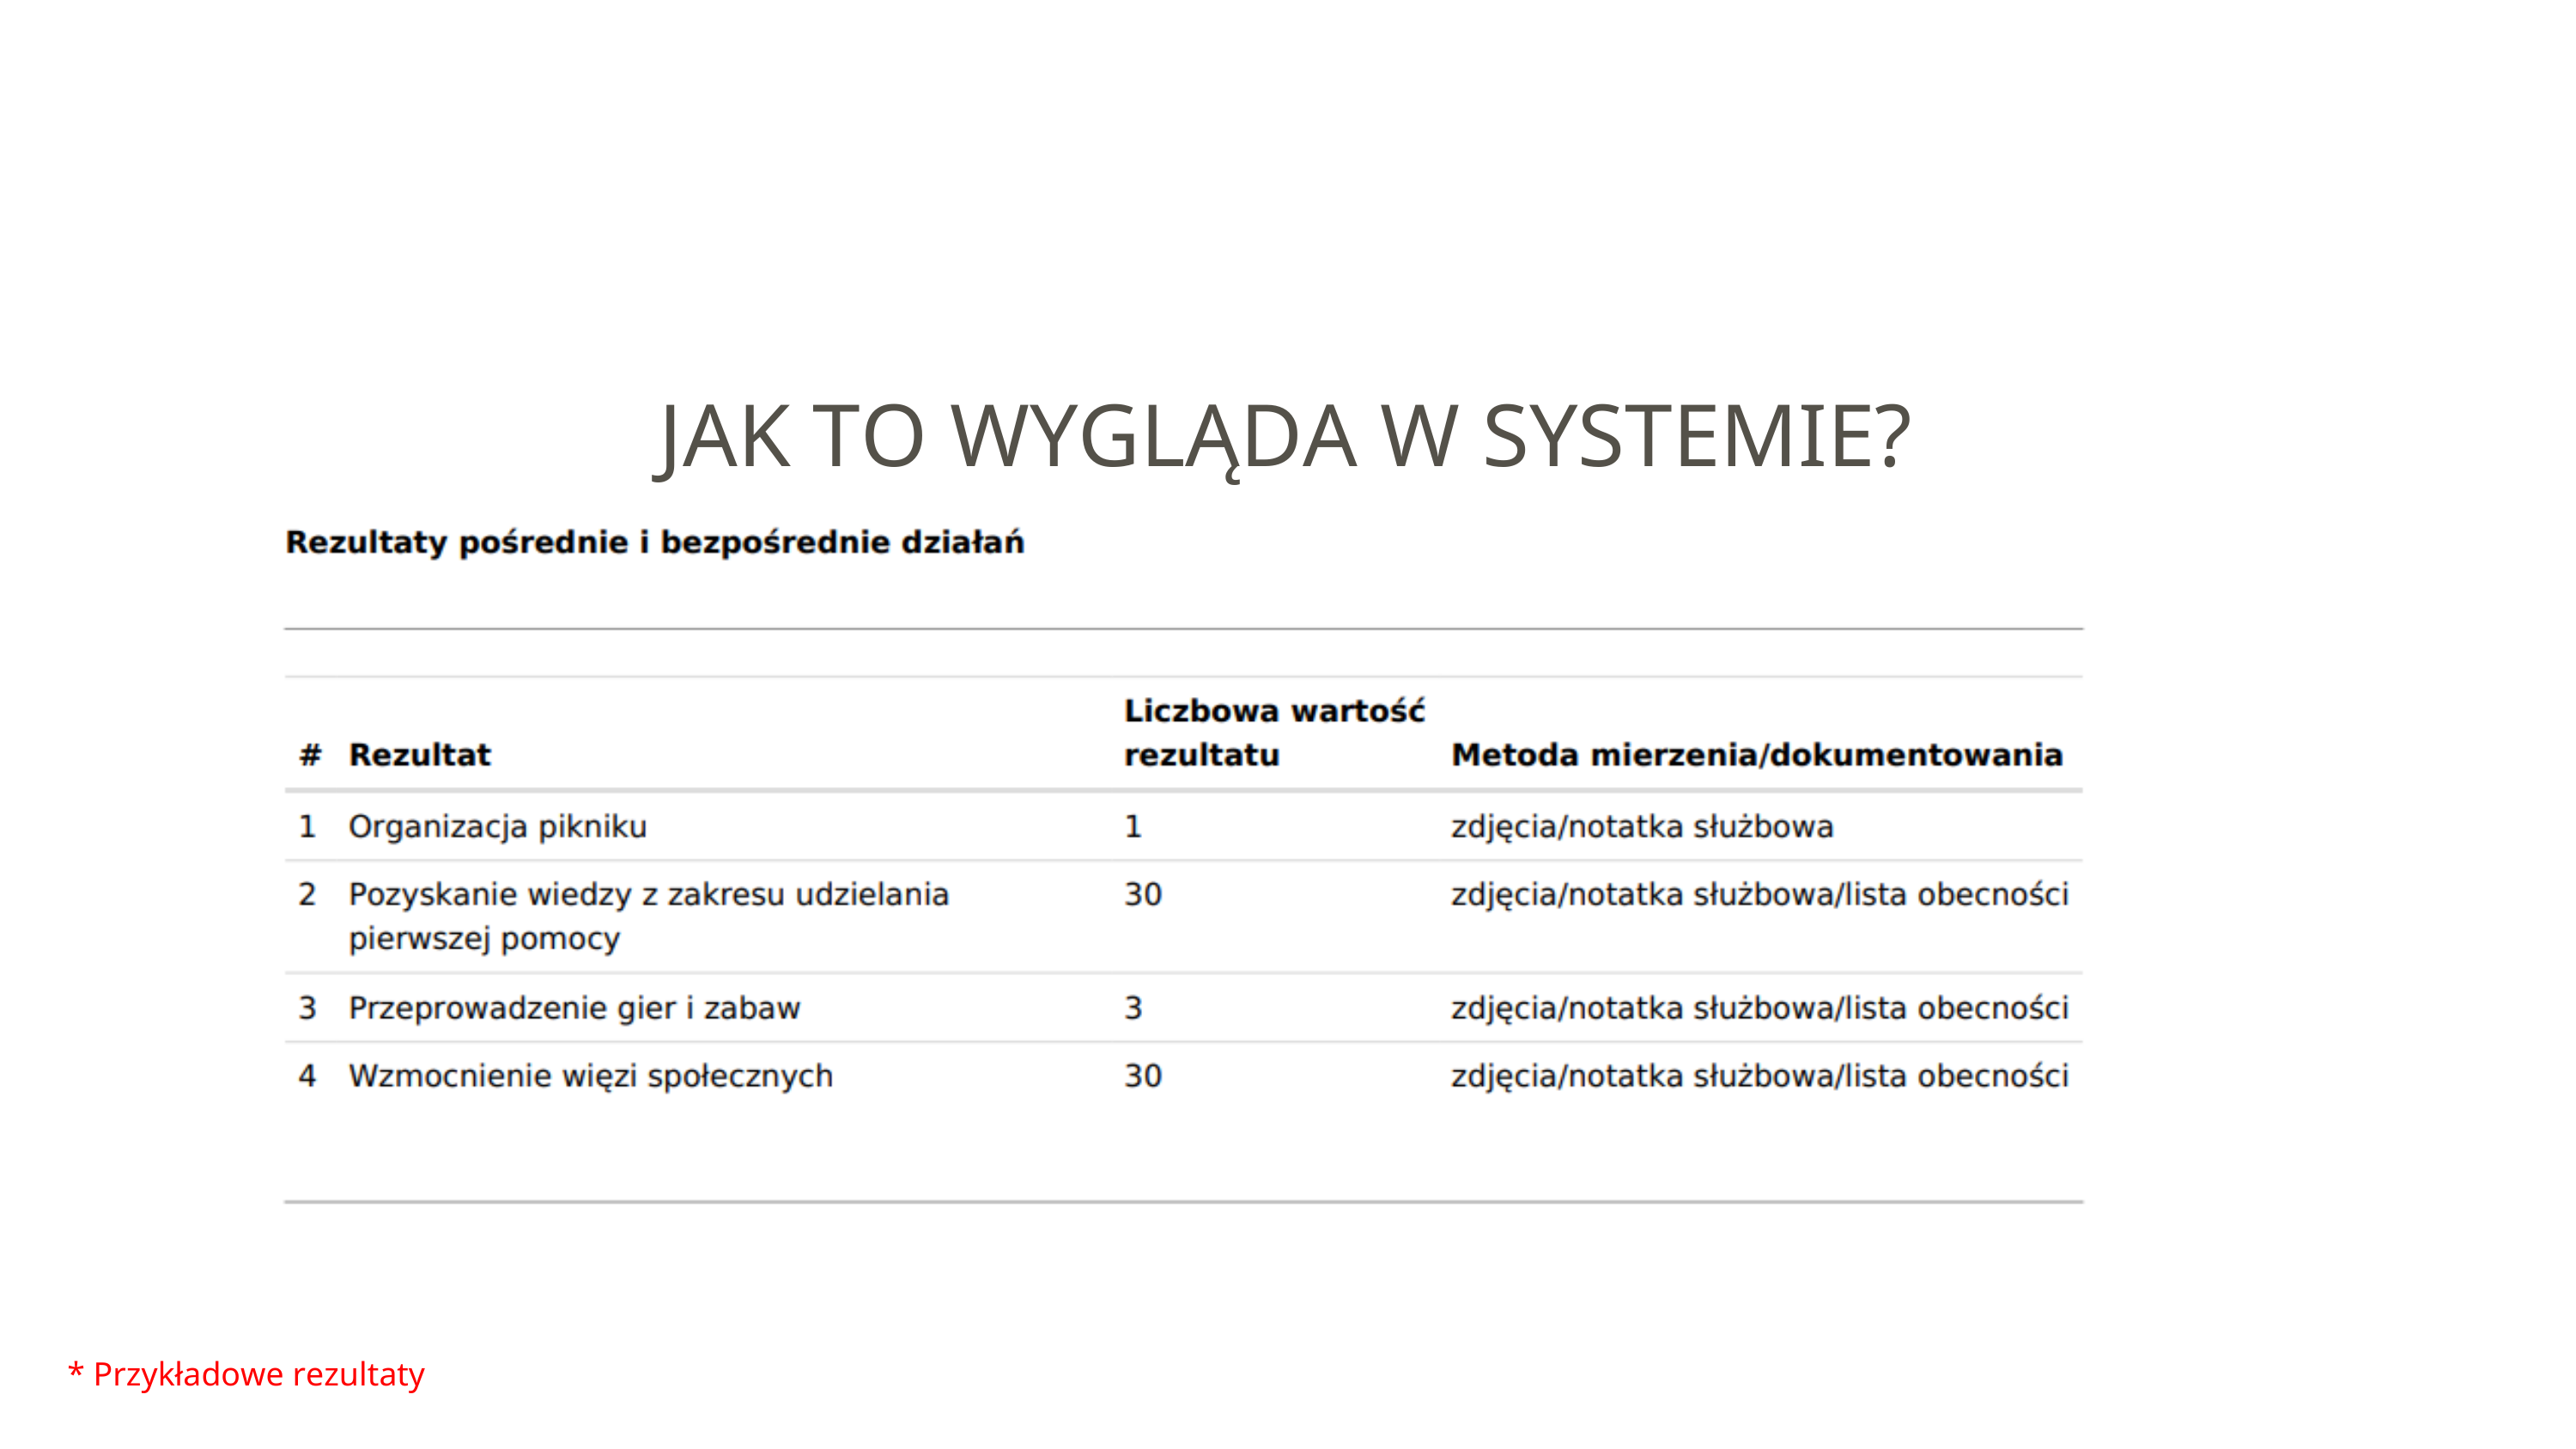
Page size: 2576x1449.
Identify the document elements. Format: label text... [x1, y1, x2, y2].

text_box * Przykładowe rezultaty [54, 1347, 1343, 1399]
picture [253, 491, 2144, 1285]
text_box JAK TO WYGLĄDA W SYSTEMIE? [590, 374, 1984, 491]
